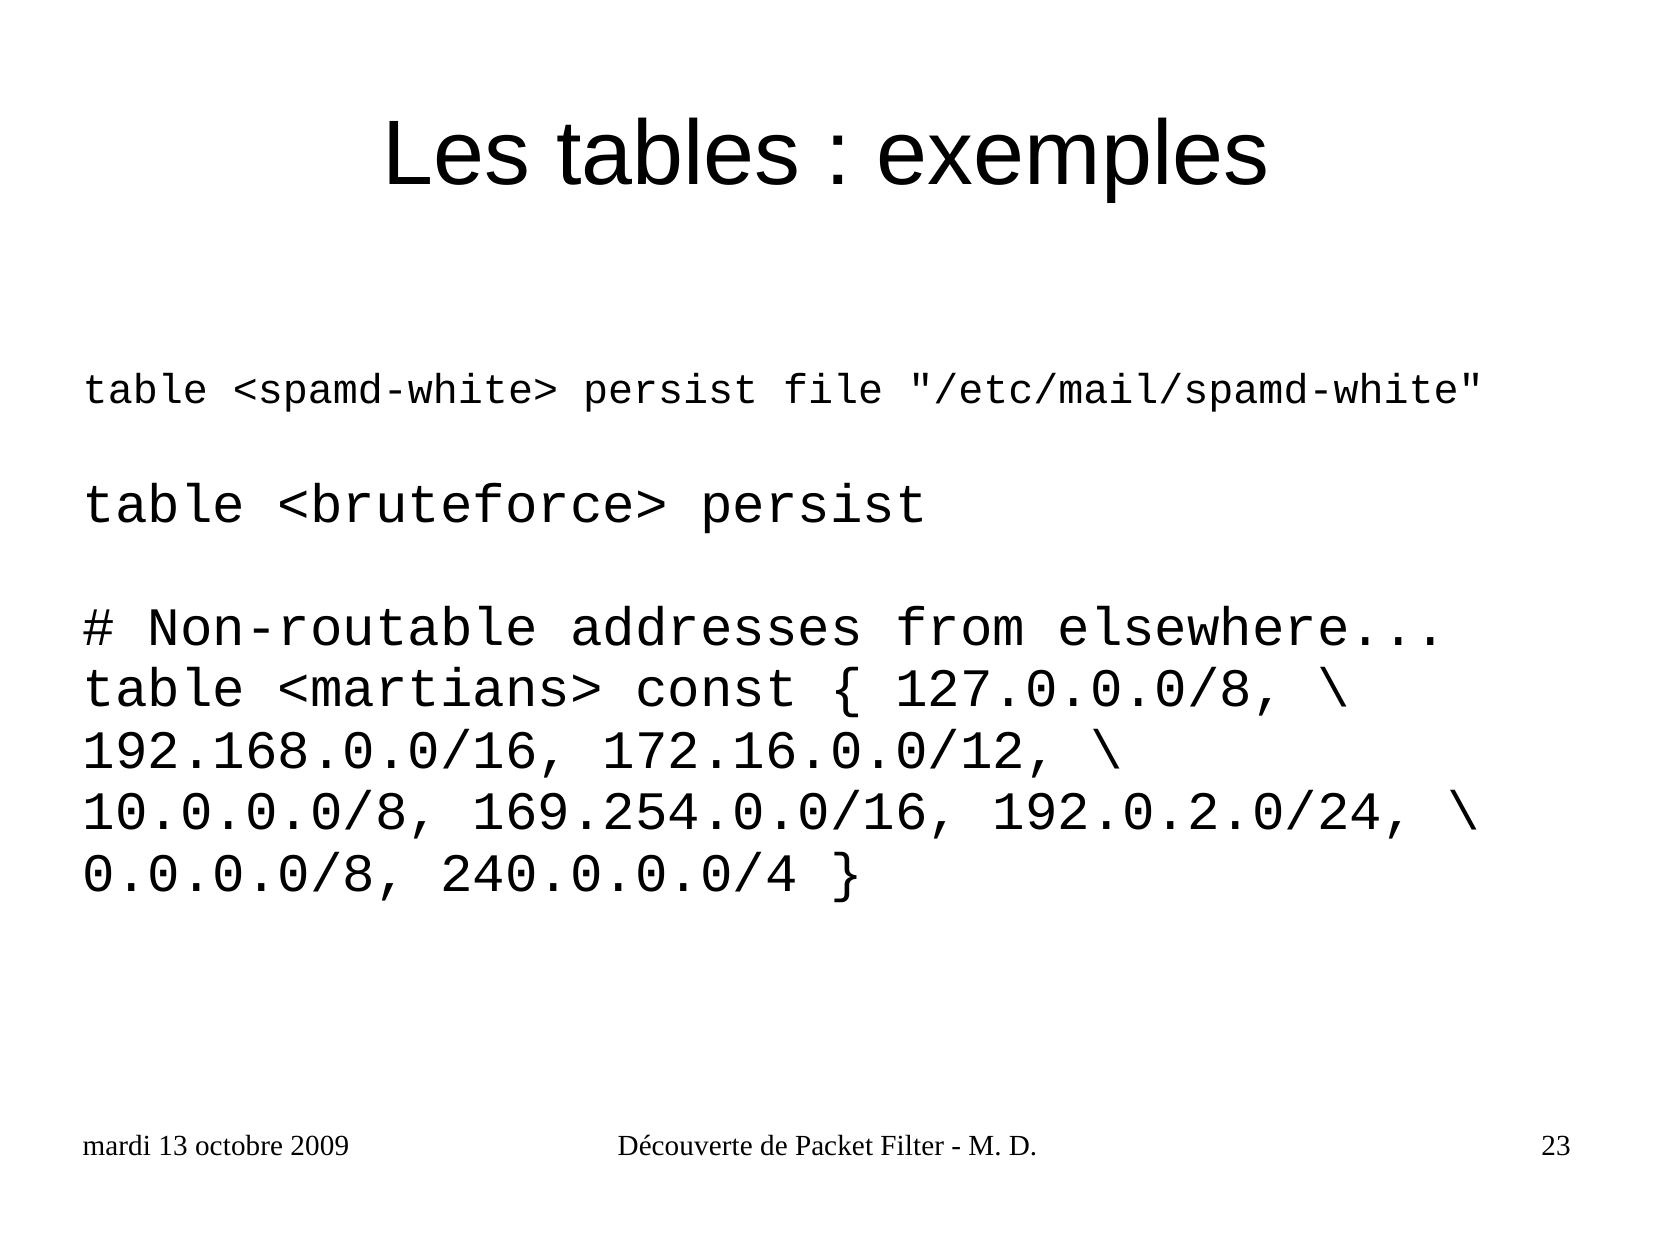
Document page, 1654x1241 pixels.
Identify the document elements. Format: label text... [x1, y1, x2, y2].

title Les tables : exemples [82, 49, 1571, 257]
subtitle table <spamd-white> persist file "/etc/mail/spamd-white" table <bruteforce> persist # Non-routable addresses from elsewhere... table <martians> const { 127.0.0.0/8, \ 192.168.0.0/16, 172.16.0.0/12, \ 10.0.0.0/8, 169.254.0.0/16, 192.0.2.0/24, \ 0.0.0.0/8, 240.0.0.0/4 } [82, 290, 1571, 1109]
